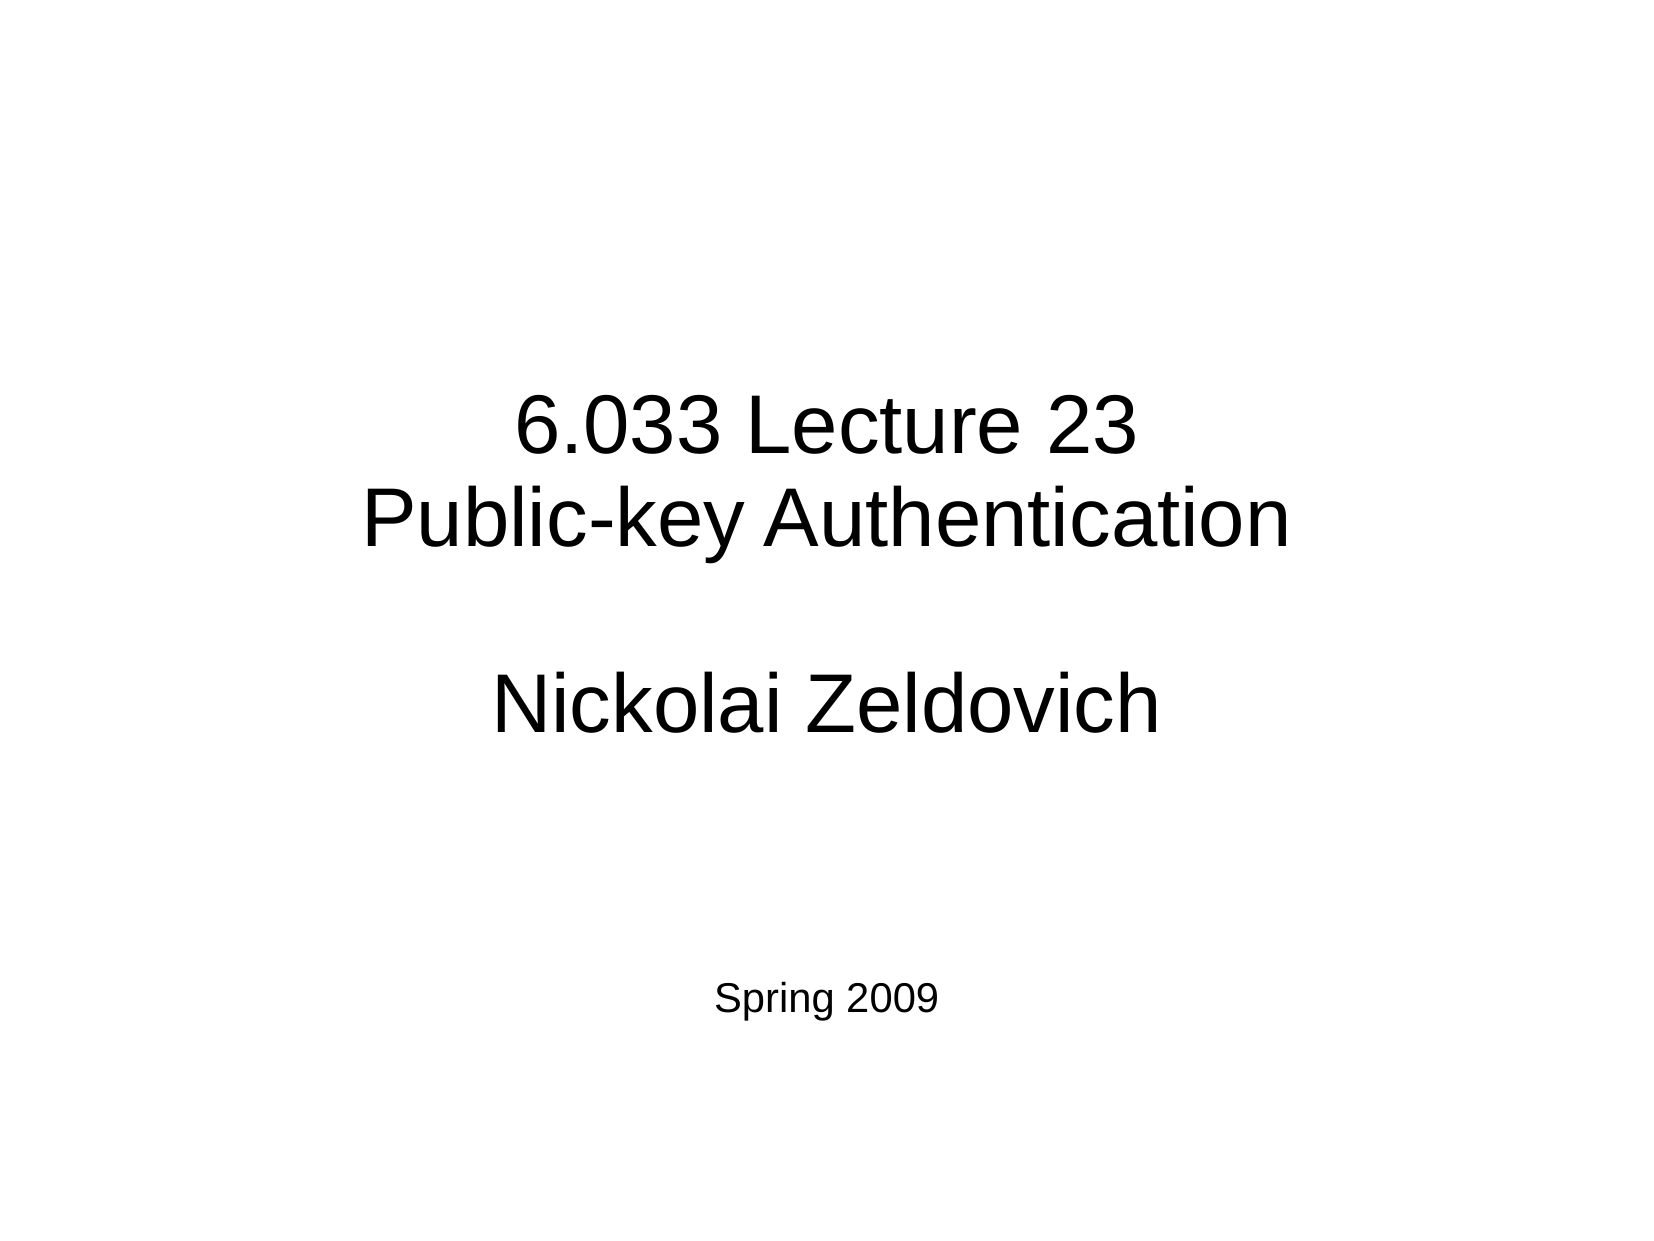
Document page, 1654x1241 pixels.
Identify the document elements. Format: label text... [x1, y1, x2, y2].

subtitle 6.033 Lecture 23 Public-key Authentication Nickolai Zeldovich Spring 2009 [82, 297, 1571, 1102]
